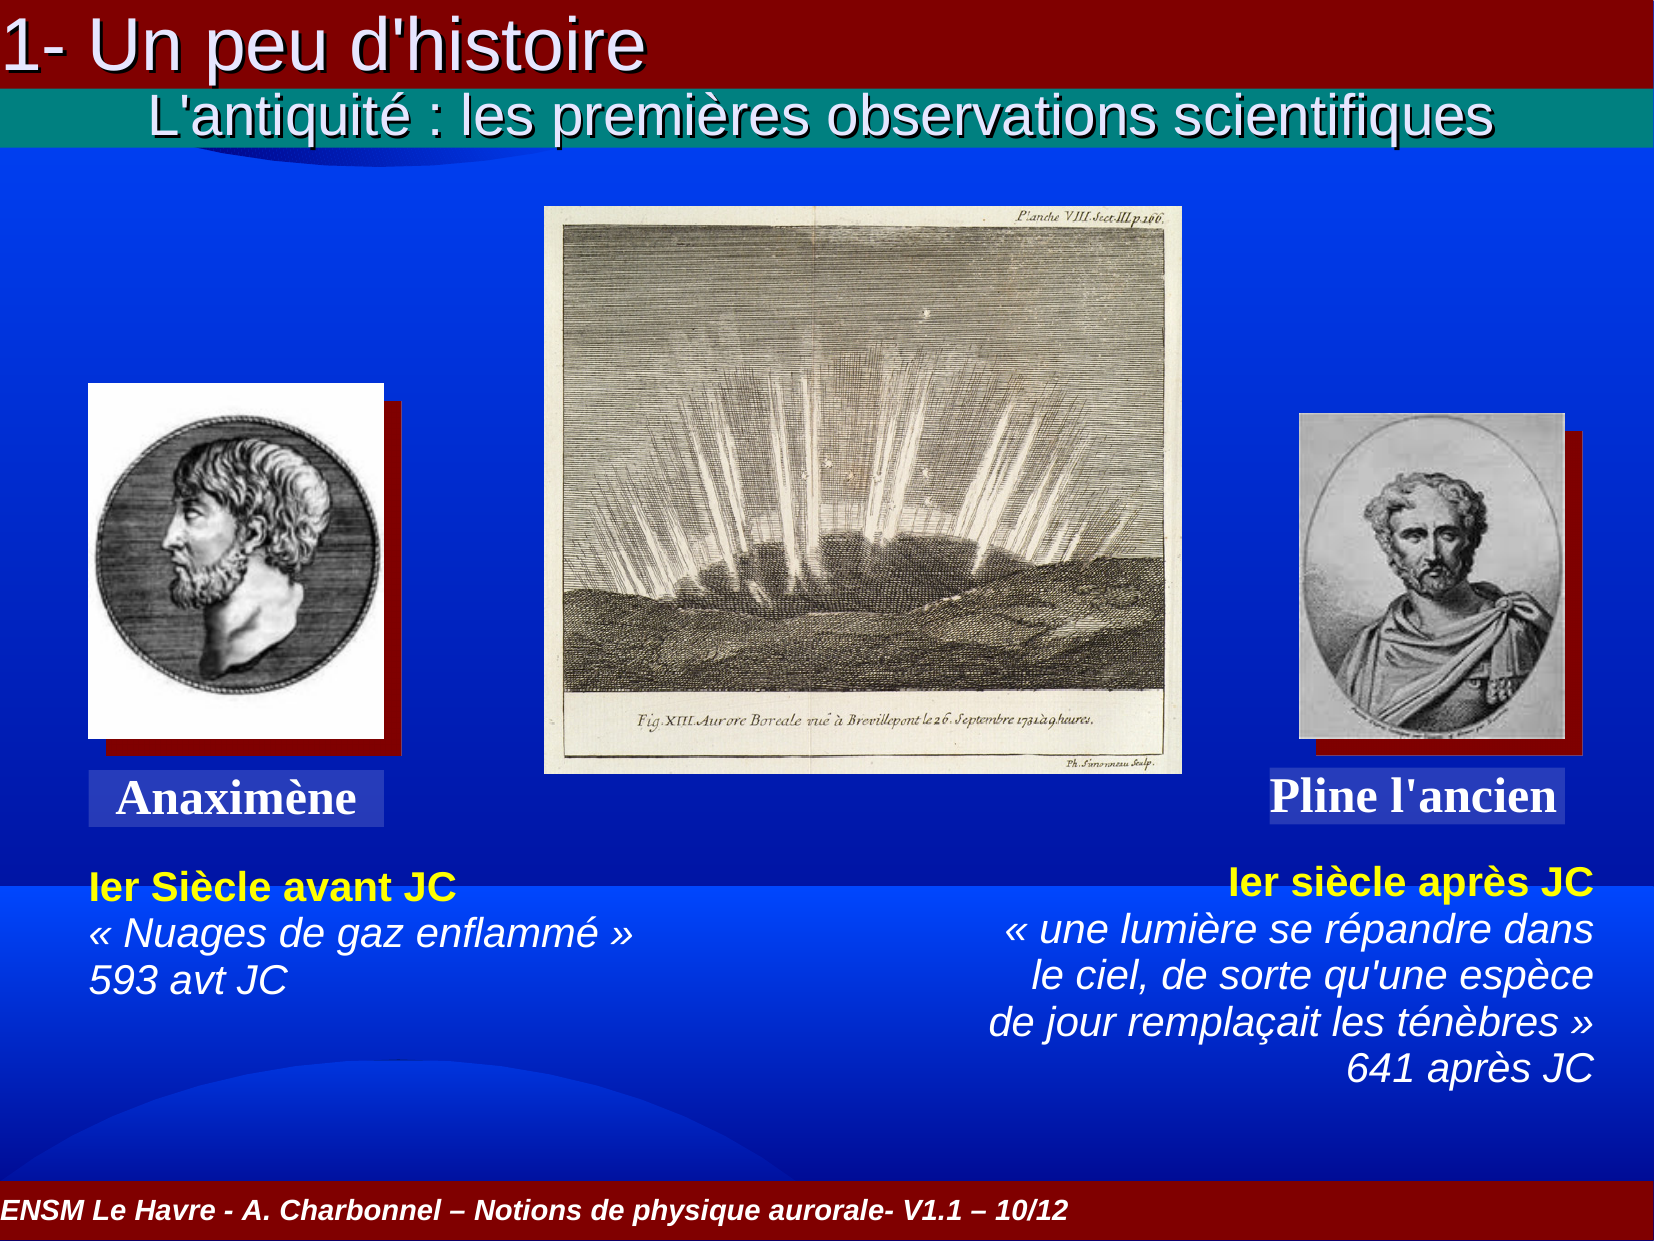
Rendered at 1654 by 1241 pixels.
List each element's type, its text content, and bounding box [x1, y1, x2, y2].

picture [544, 206, 1182, 775]
text_box Anaximène [88, 770, 384, 827]
title L'antiquité : les premières observations scientifiques [0, 89, 1654, 148]
picture [88, 383, 384, 739]
text_box ENSM Le Havre - A. Charbonnel – Notions de physique aurorale- V1.1 – 10/12 [0, 1181, 1654, 1241]
text_box Pline l'ancien [1269, 767, 1565, 825]
text_box Ier siècle après JC « une lumière se répandre dans le ciel, de sorte qu'une espèce de jour remplaçait les ténèbres » 641 après JC [974, 859, 1595, 1093]
title 1- Un peu d'histoire [0, 0, 1654, 89]
text_box Ier Siècle avant JC « Nuages de gaz enflammé » 593 avt JC [88, 863, 768, 1004]
picture [1299, 413, 1565, 739]
